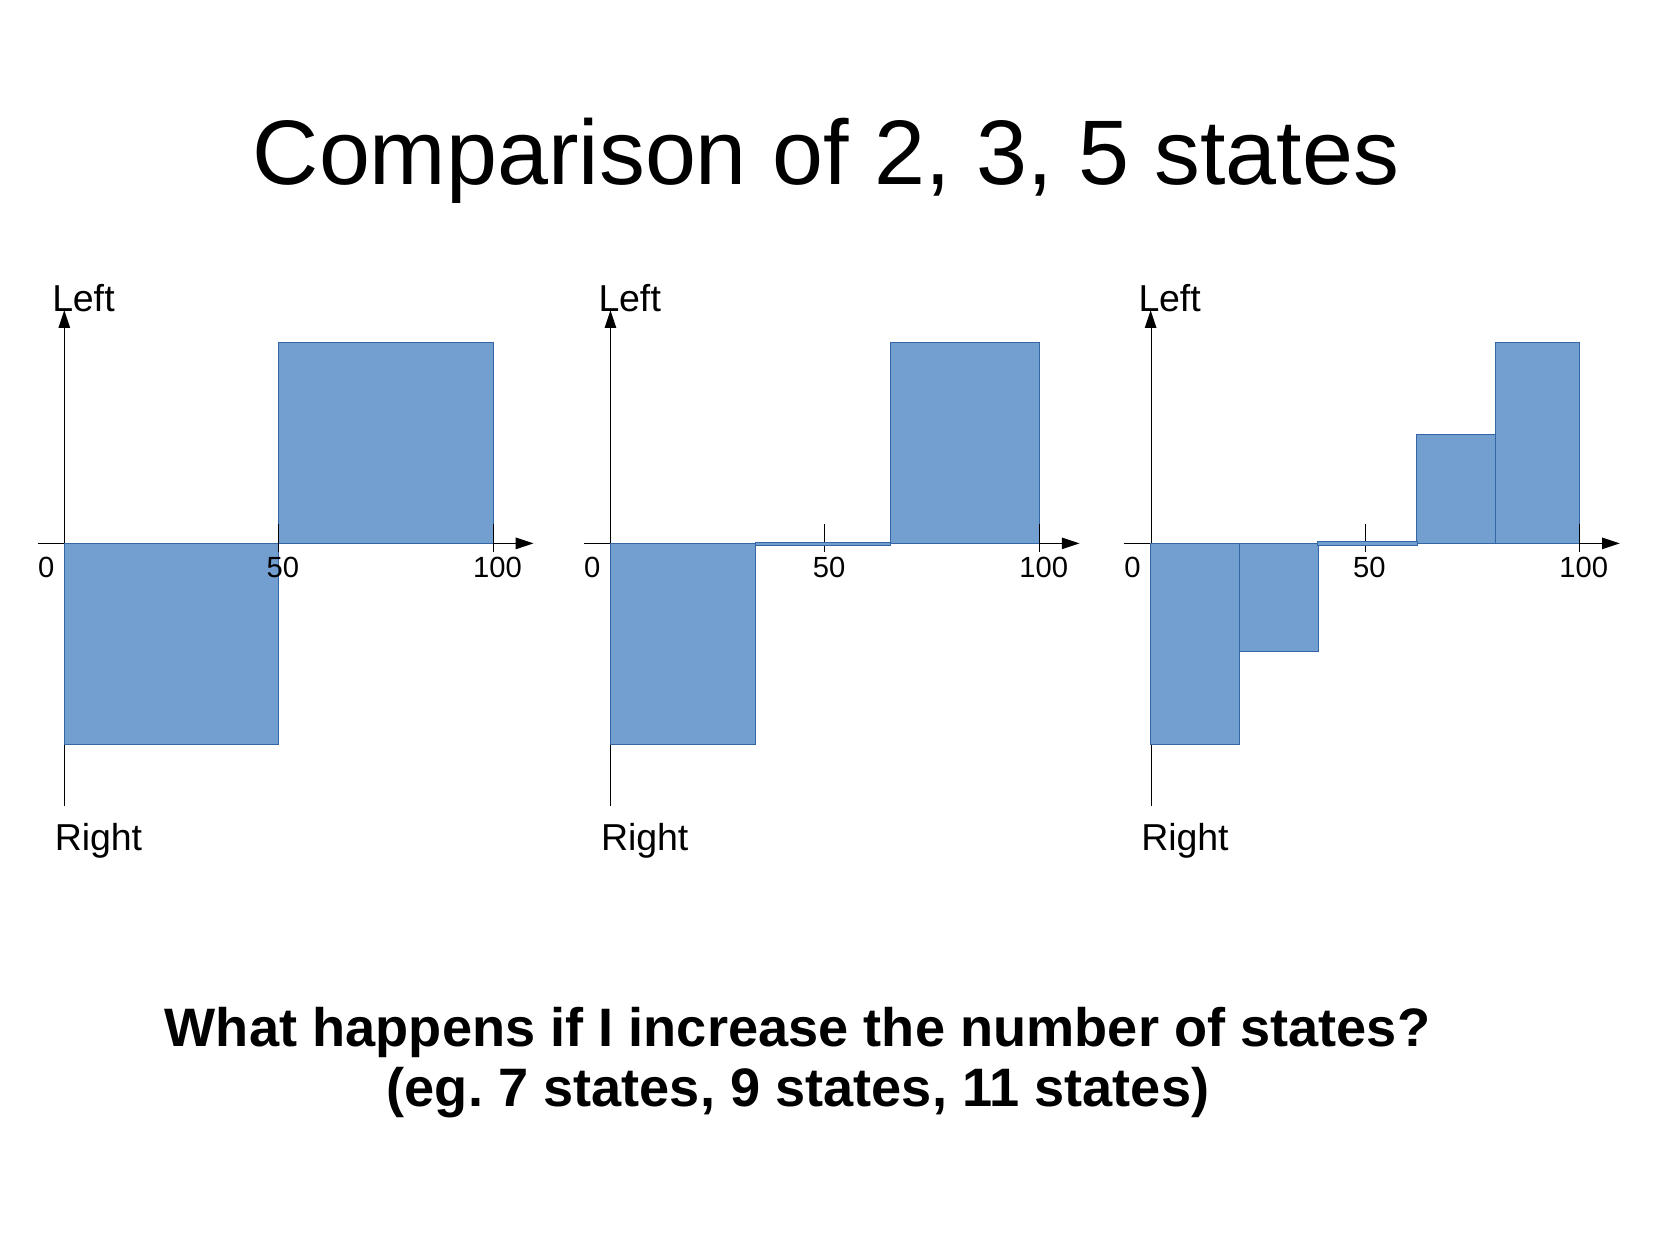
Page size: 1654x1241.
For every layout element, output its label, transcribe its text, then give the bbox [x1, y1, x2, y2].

text_box 0 [1109, 543, 1151, 591]
text_box [278, 342, 494, 544]
text_box 100 [1004, 543, 1086, 616]
text_box Left [1123, 270, 1302, 369]
text_box Right [40, 808, 205, 908]
text_box 50 [1338, 546, 1406, 616]
text_box Left [37, 270, 190, 369]
title Comparison of 2, 3, 5 states [82, 49, 1571, 257]
text_box 0 [23, 543, 65, 591]
text_box Right [1126, 808, 1302, 908]
text_box 100 [458, 543, 540, 616]
text_box 50 [798, 546, 866, 616]
text_box 100 [1544, 543, 1626, 616]
text_box [1150, 342, 1580, 745]
text_box [64, 543, 279, 745]
text_box Right [586, 808, 801, 908]
text_box What happens if I increase the number of states? (eg. 7 states, 9 states, 11 states) [150, 990, 1447, 1126]
text_box 0 [569, 543, 611, 591]
text_box [610, 342, 1040, 745]
text_box 50 [251, 543, 320, 616]
text_box Left [583, 270, 741, 369]
